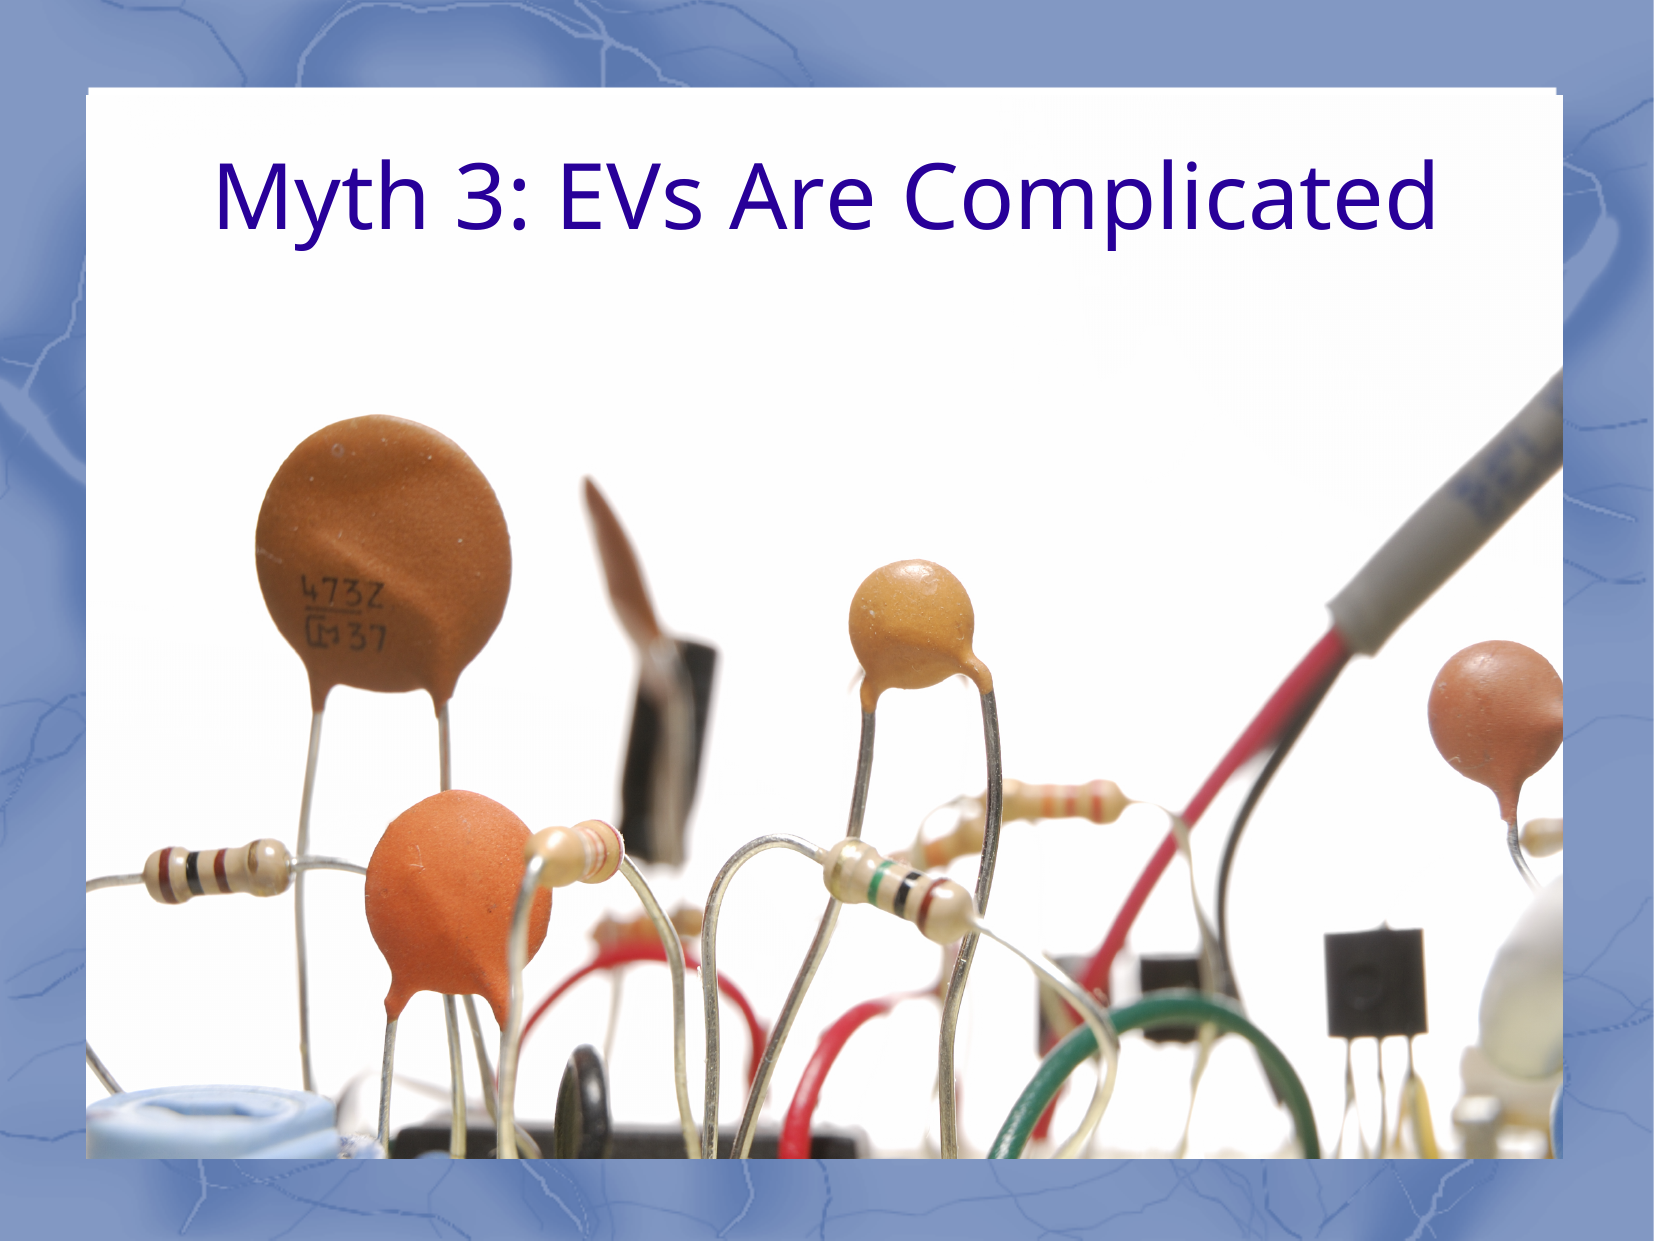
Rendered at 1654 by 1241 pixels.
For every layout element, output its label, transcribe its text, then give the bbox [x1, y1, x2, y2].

title Myth 3: EVs Are Complicated [118, 90, 1536, 298]
picture [0, 0, 1654, 1241]
